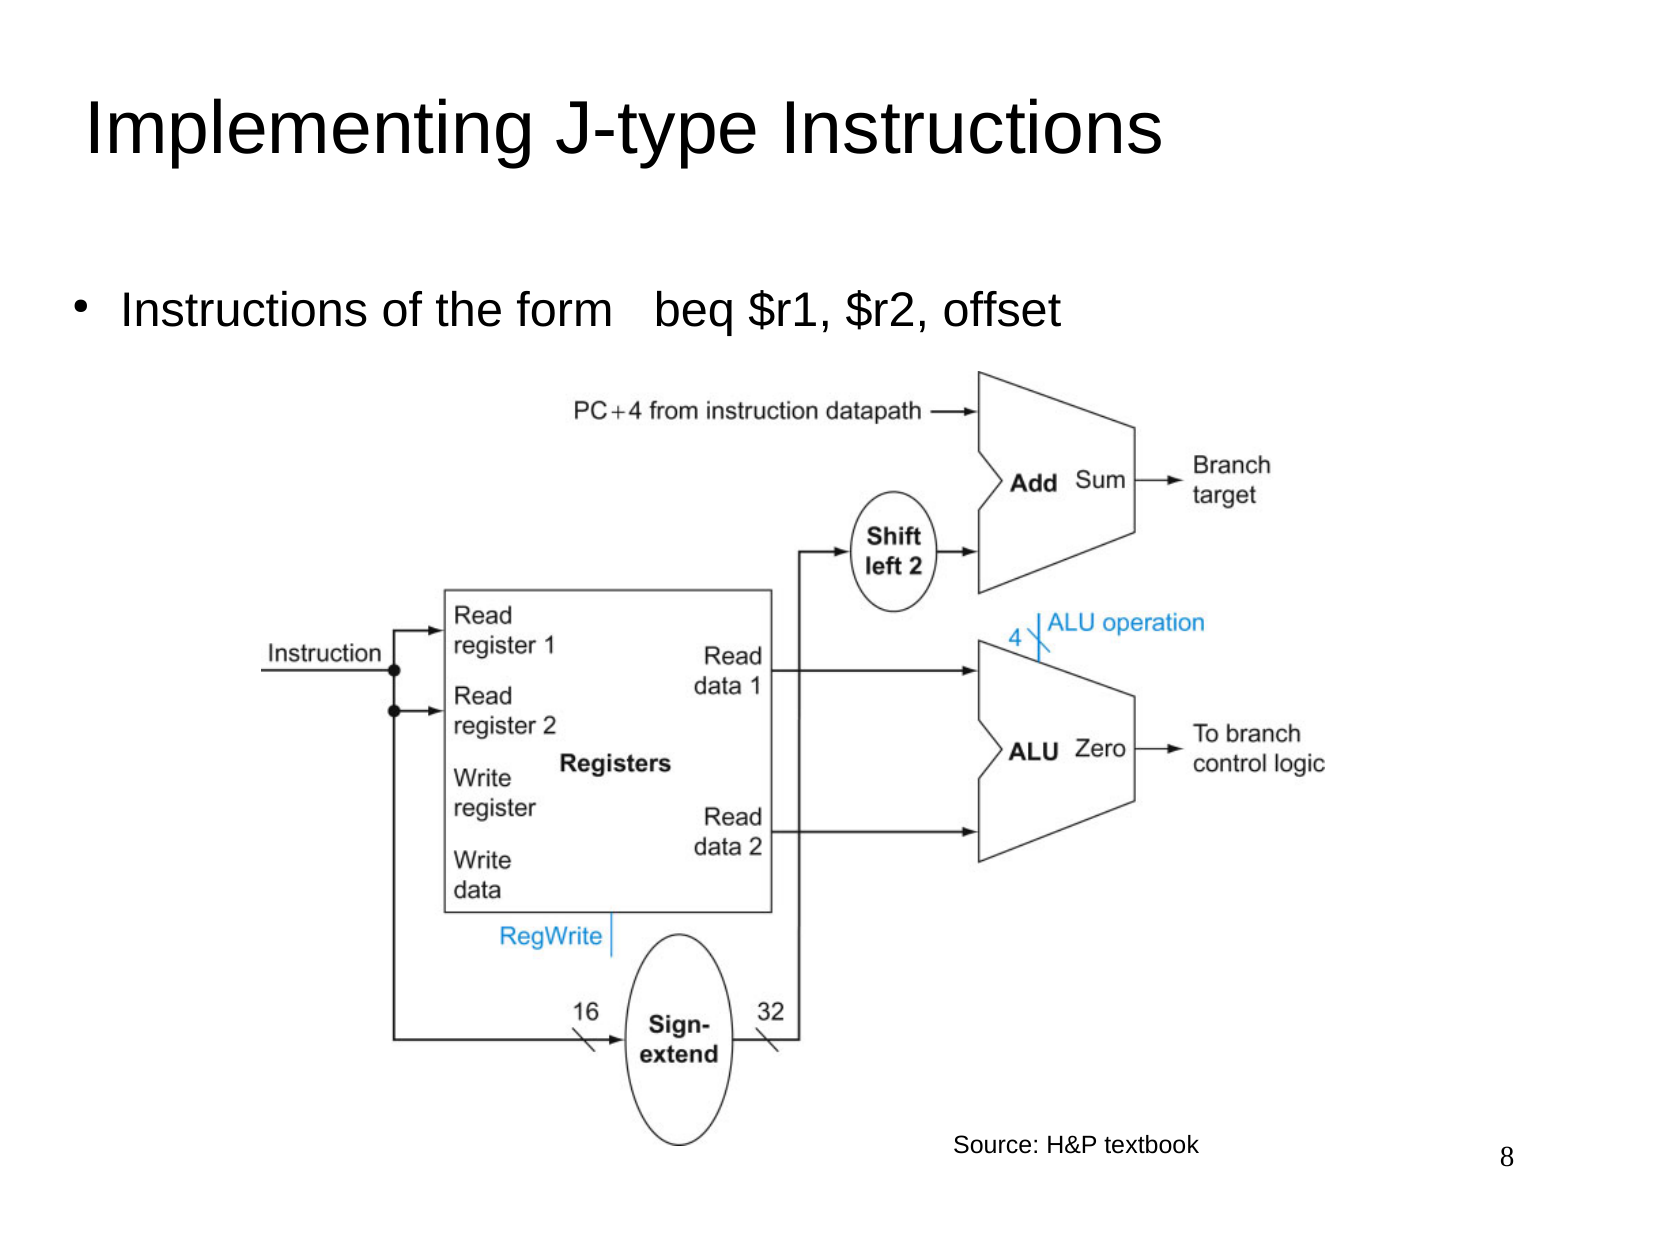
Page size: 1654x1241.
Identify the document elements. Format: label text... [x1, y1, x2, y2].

text_box Implementing J-type Instructions [69, 71, 1180, 177]
text_box Source: H&P textbook [938, 1120, 1215, 1166]
text_box <number> [1184, 1129, 1530, 1213]
text_box Instructions of the form beq $r1, $r2, offset [57, 270, 1081, 346]
picture [261, 371, 1325, 1146]
